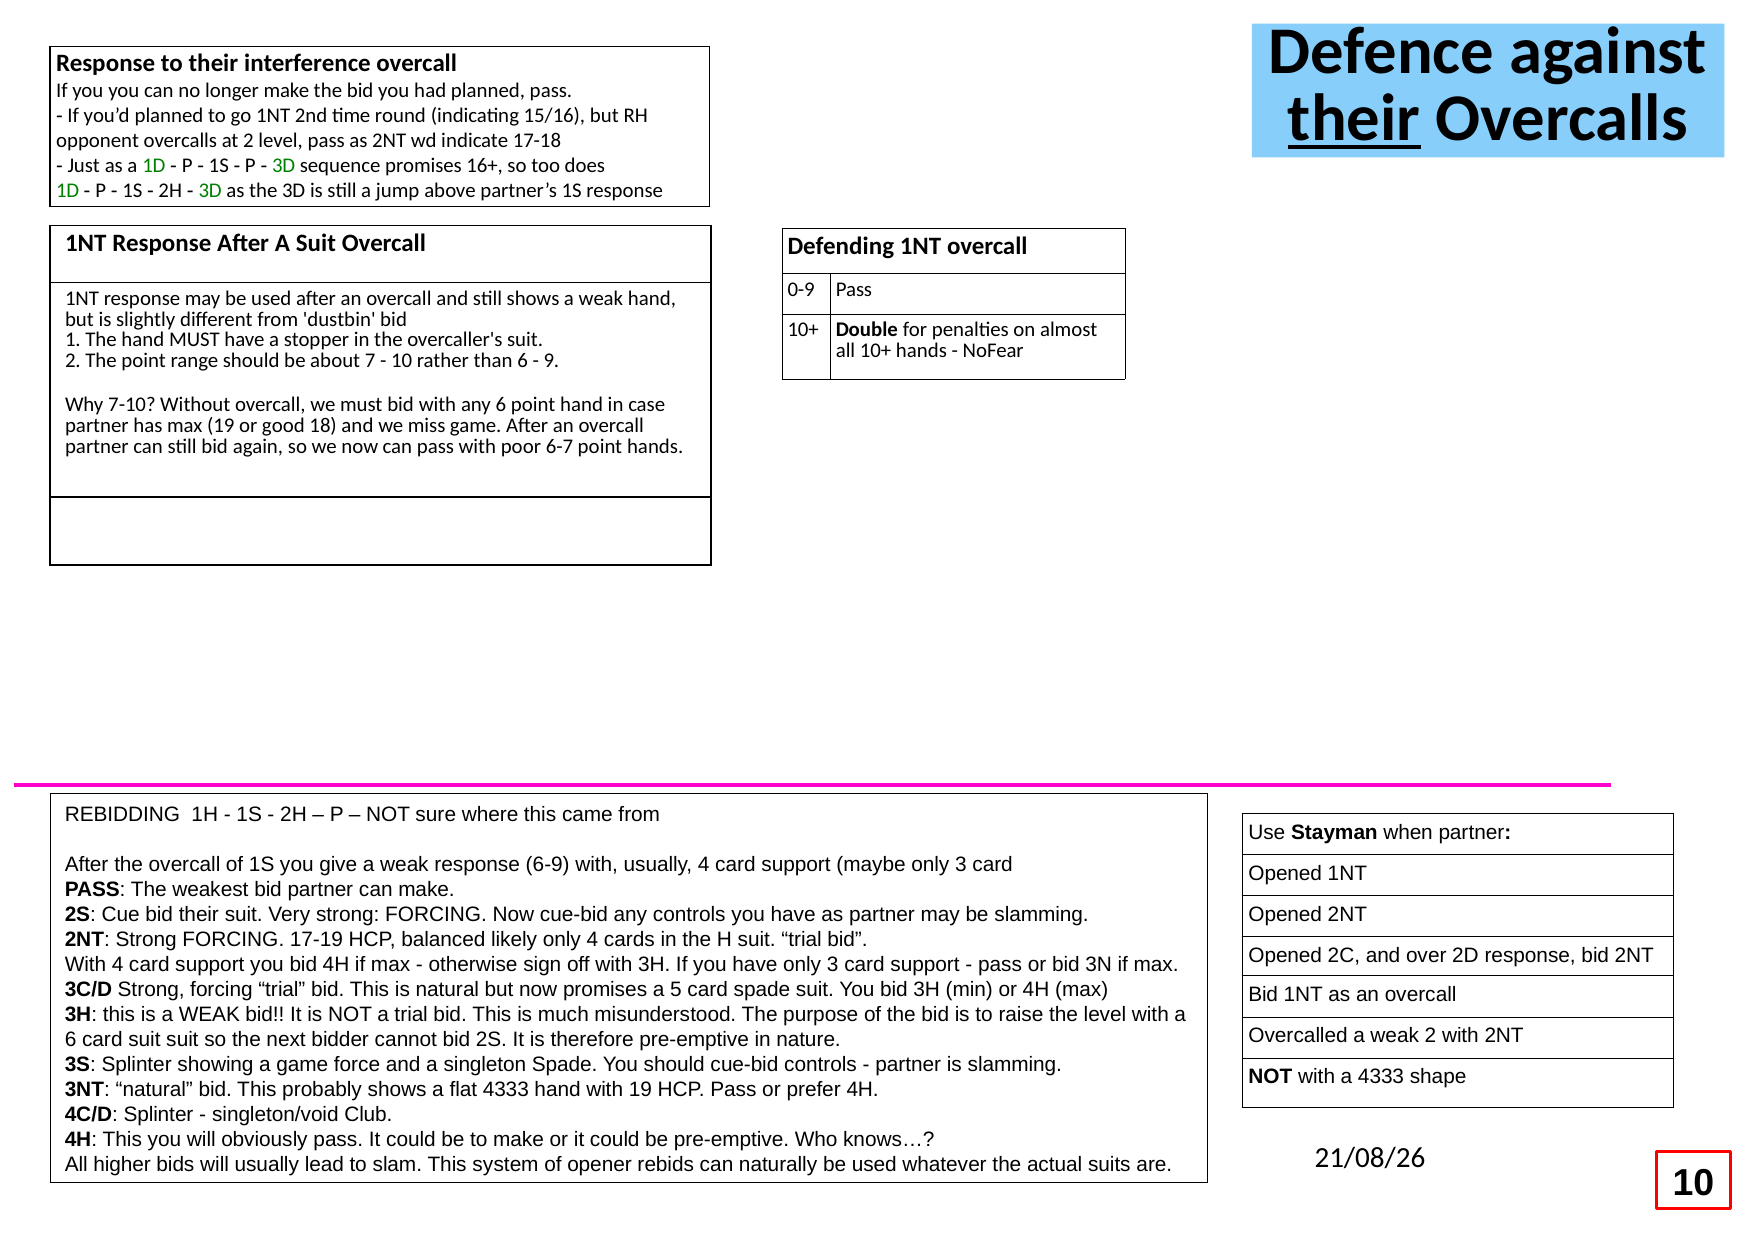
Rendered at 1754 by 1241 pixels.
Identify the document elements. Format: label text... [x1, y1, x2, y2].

table_cell NOT with a 4333 shape [1243, 1059, 1673, 1107]
text_box REBIDDING 1H - 1S - 2H – P – NOT sure where this came from After the overcall of 1S you give a weak response (6-9) with, usually, 4 card support (maybe only 3 card PASS: The weakest bid partner can make. 2S: Cue bid their suit. Very strong: FORCING. Now cue-bid any controls you have as partner may be slamming. 2NT: Strong FORCING. 17-19 HCP, balanced likely only 4 cards in the H suit. “trial bid”. With 4 card support you bid 4H if max - otherwise sign off with 3H. If you have only 3 card support - pass or bid 3N if max. 3C/D Strong, forcing “trial” bid. This is natural but now promises a 5 card spade suit. You bid 3H (min) or 4H (max) 3H: this is a WEAK bid!! It is NOT a trial bid. This is much misunderstood. The purpose of the bid is to raise the level with a 6 card suit suit so the next bidder cannot bid 2S. It is therefore pre-emptive in nature. 3S: Splinter showing a game force and a singleton Spade. You should cue-bid controls - partner is slamming. 3NT: “natural” bid. This probably shows a flat 4333 hand with 19 HCP. Pass or prefer 4H. 4C/D: Splinter - singleton/void Club. 4H: This you will obviously pass. It could be to make or it could be pre-emptive. Who knows…? All higher bids will usually lead to slam. This system of opener rebids can naturally be used whatever the actual suits are. [50, 793, 1208, 1183]
table_cell 10+ [783, 315, 830, 379]
text_box 25/07/23 [1305, 1145, 1436, 1202]
table_cell Overcalled a weak 2 with 2NT [1243, 1018, 1673, 1058]
text_box 10 [1656, 1151, 1731, 1209]
table_cell Opened 1NT [1243, 855, 1673, 895]
table_cell Opened 2NT [1243, 896, 1673, 936]
table_cell 0-9 [783, 274, 830, 314]
table_cell 1NT response may be used after an overcall and still shows a weak hand, but is slightly different from 'dustbin' bid 1. The hand MUST have a stopper in the overcaller's suit. 2. The point range should be about 7 - 10 rather than 6 - 9. Why 7-10? Without overcall, we must bid with any 6 point hand in case partner has max (19 or good 18) and we miss game. After an overcall partner can still bid again, so we now can pass with poor 6-7 point hands. [51, 283, 710, 496]
text_box Response to their interference overcall If you you can no longer make the bid you had planned, pass. ‑ If you’d planned to go 1NT 2nd time round (indicating 15/16), but RH opponent overcalls at 2 level, pass as 2NT wd indicate 17-18 ‑ Just as a 1D ‑ P ‑ 1S ‑ P ‑ 3D sequence promises 16+, so too does 1D ‑ P ‑ 1S ‑ 2H ‑ 3D as the 3D is still a jump above partner’s 1S response [50, 46, 710, 207]
table_cell Bid 1NT as an overcall [1243, 976, 1673, 1017]
table_cell Opened 2C, and over 2D response, bid 2NT [1243, 937, 1673, 975]
table_header Defending 1NT overcall [783, 229, 1125, 273]
table_cell [51, 498, 710, 564]
table_header 1NT Response After A Suit Overcall [51, 226, 710, 282]
table_header Use Stayman when partner: [1243, 814, 1673, 854]
table_cell Pass [831, 274, 1125, 314]
table_cell Double for penalties on almost all 10+ hands - NoFear [831, 315, 1125, 379]
text_box Defence against their Overcalls [1251, 23, 1725, 158]
